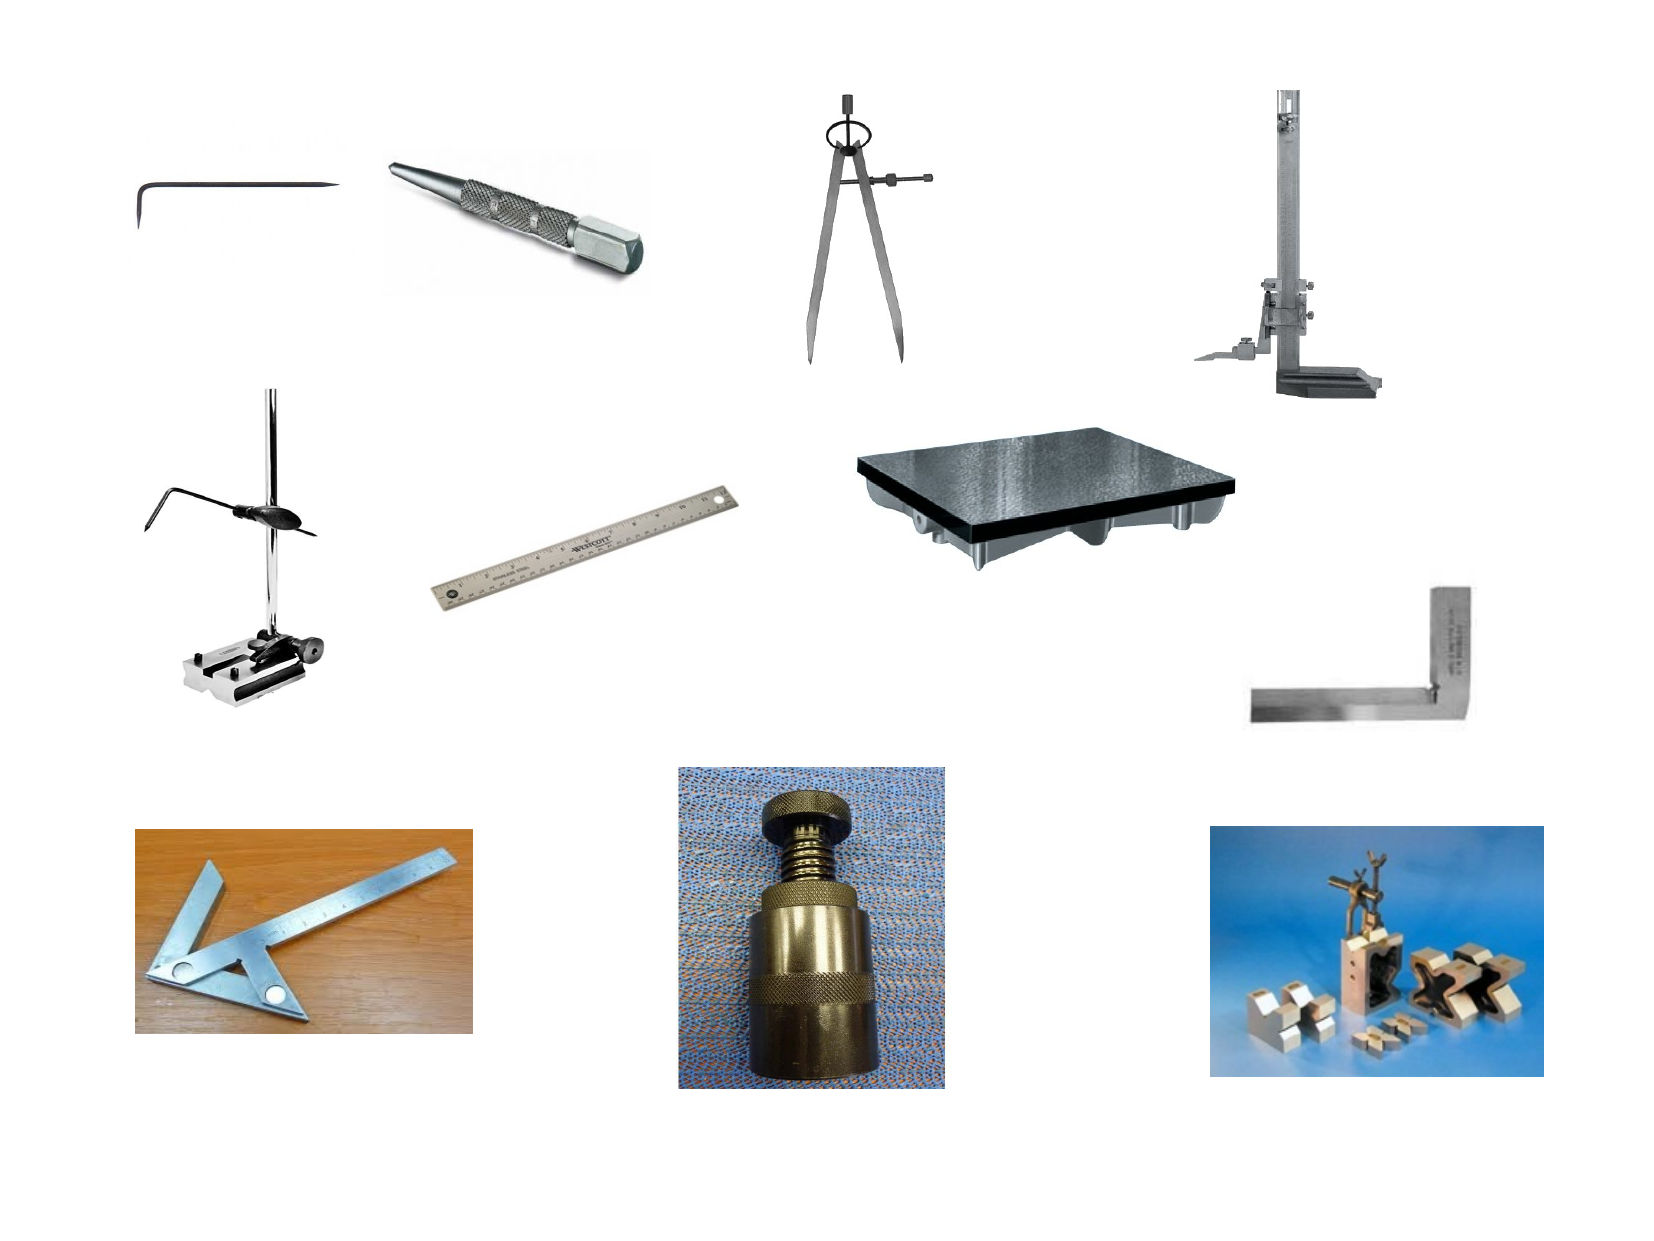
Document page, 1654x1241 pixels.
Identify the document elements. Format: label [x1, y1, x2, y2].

picture [383, 147, 650, 296]
picture [430, 424, 739, 680]
picture [143, 387, 325, 709]
picture [708, 88, 971, 370]
picture [1242, 531, 1477, 782]
picture [1147, 88, 1447, 400]
picture [1210, 826, 1544, 1077]
picture [119, 118, 355, 284]
picture [619, 767, 1004, 1089]
picture [135, 829, 473, 1034]
picture [847, 413, 1241, 579]
